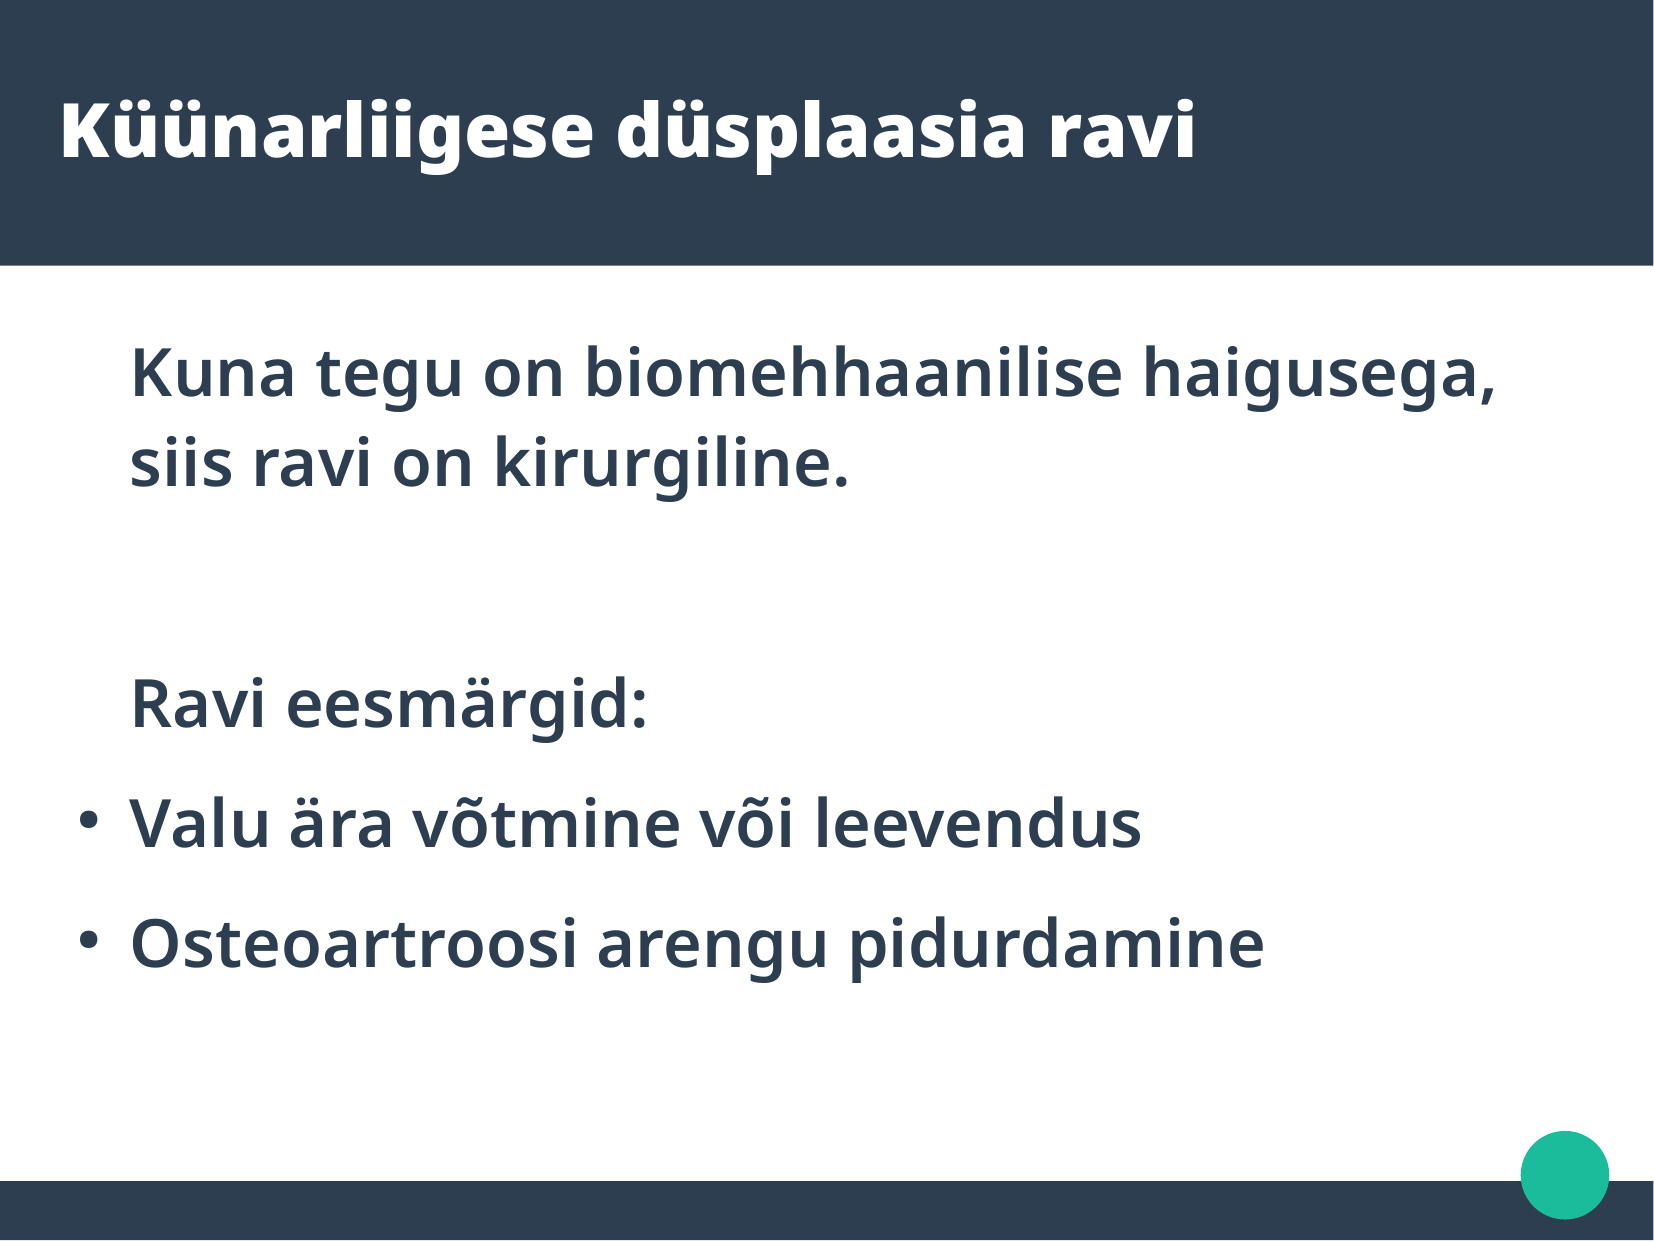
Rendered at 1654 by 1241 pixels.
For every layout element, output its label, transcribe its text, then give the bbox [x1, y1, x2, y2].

title Küünarliigese düsplaasia ravi [59, 49, 1595, 207]
list Kuna tegu on biomehhaanilise haigusega, siis ravi on kirurgiline. Ravi eesmärgid: Valu ära võtmine või leevendus Osteoartroosi arengu pidurdamine [59, 324, 1595, 1152]
